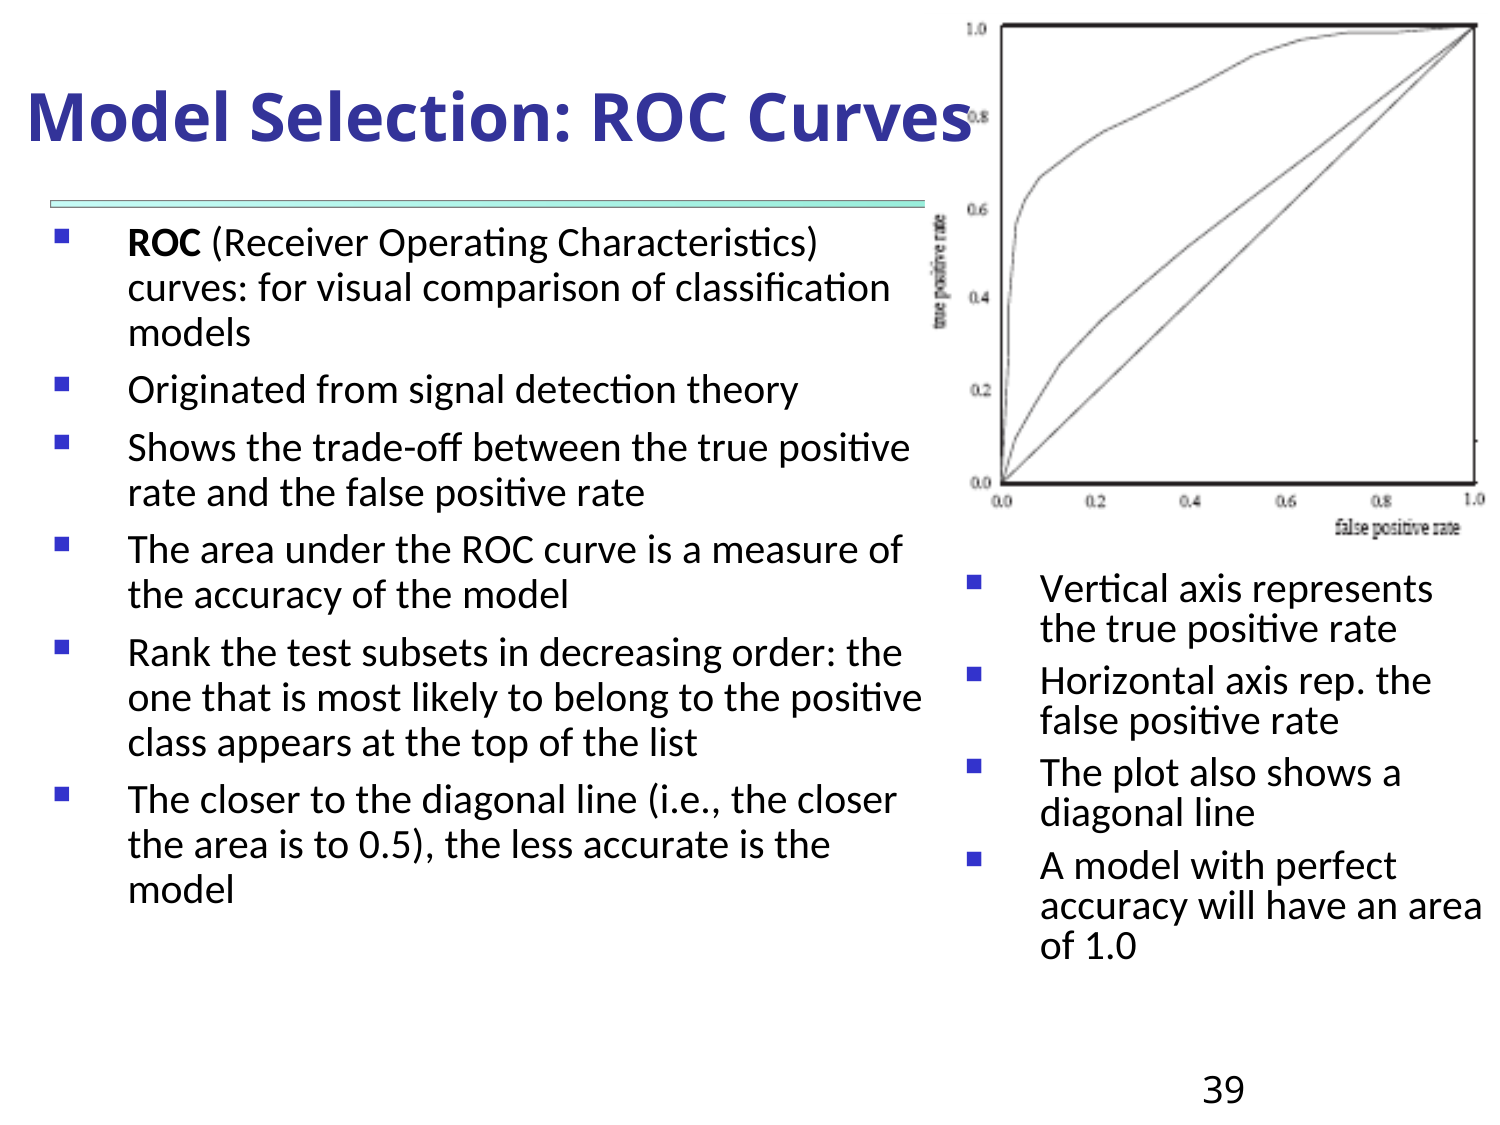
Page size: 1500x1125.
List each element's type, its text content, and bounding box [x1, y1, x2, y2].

picture [924, 12, 1488, 545]
title Model Selection: ROC Curves [0, 0, 1026, 163]
text_box <number> [1187, 1062, 1500, 1125]
text_box Vertical axis represents the true positive rate Horizontal axis rep. the false positive rate The plot also shows a diagonal line A model with perfect accuracy will have an area of 1.0 [949, 562, 1500, 1063]
list ROC (Receiver Operating Characteristics) curves: for visual comparison of classification models Originated from signal detection theory Shows the trade-off between the true positive rate and the false positive rate The area under the ROC curve is a measure of the accuracy of the model Rank the test subsets in decreasing order: the one that is most likely to belong to the positive class appears at the top of the list The closer to the diagonal line (i.e., the closer the area is to 0.5), the less accurate is the model [37, 212, 951, 1075]
